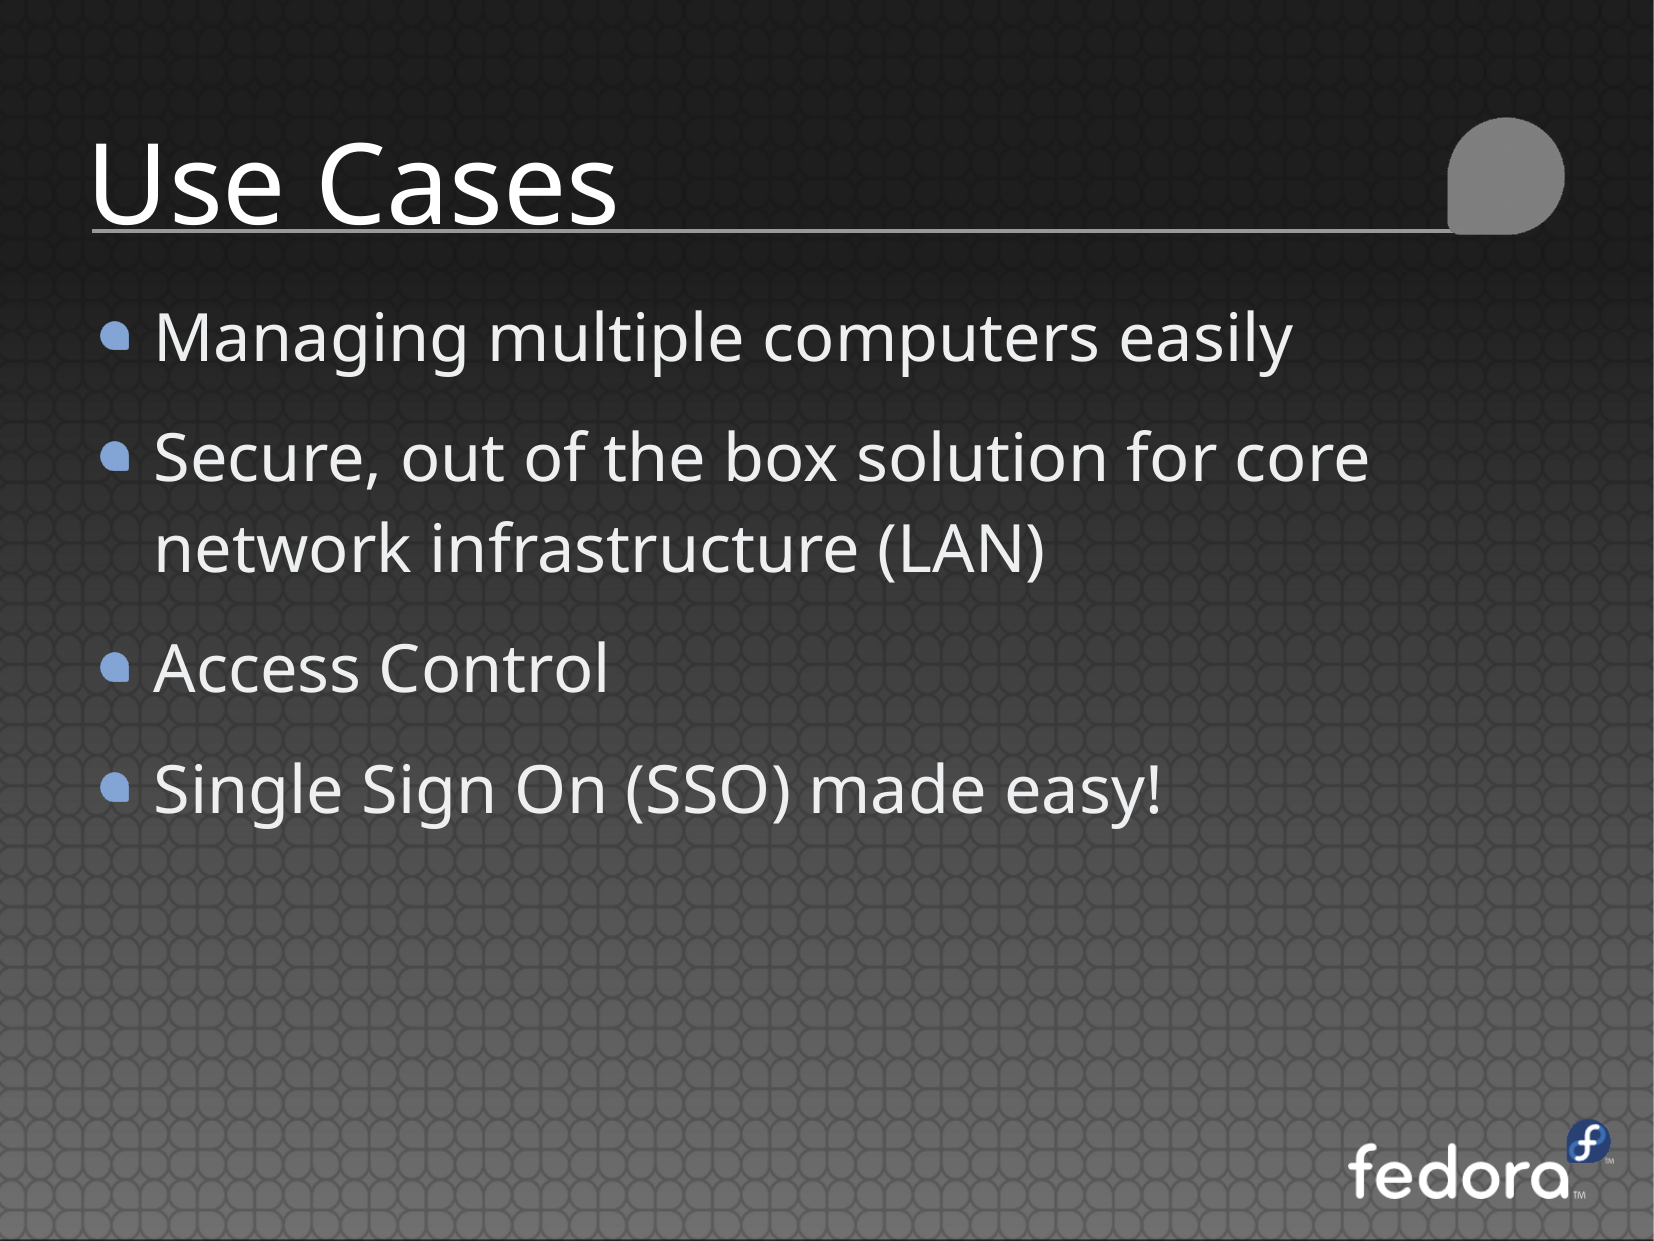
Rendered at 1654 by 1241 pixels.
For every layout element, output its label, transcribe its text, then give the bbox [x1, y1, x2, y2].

title Use Cases [86, 112, 1576, 249]
picture [0, 0, 1654, 1241]
list Managing multiple computers easily Secure, out of the box solution for core network infrastructure (LAN) Access Control Single Sign On (SSO) made easy! [82, 290, 1571, 1010]
